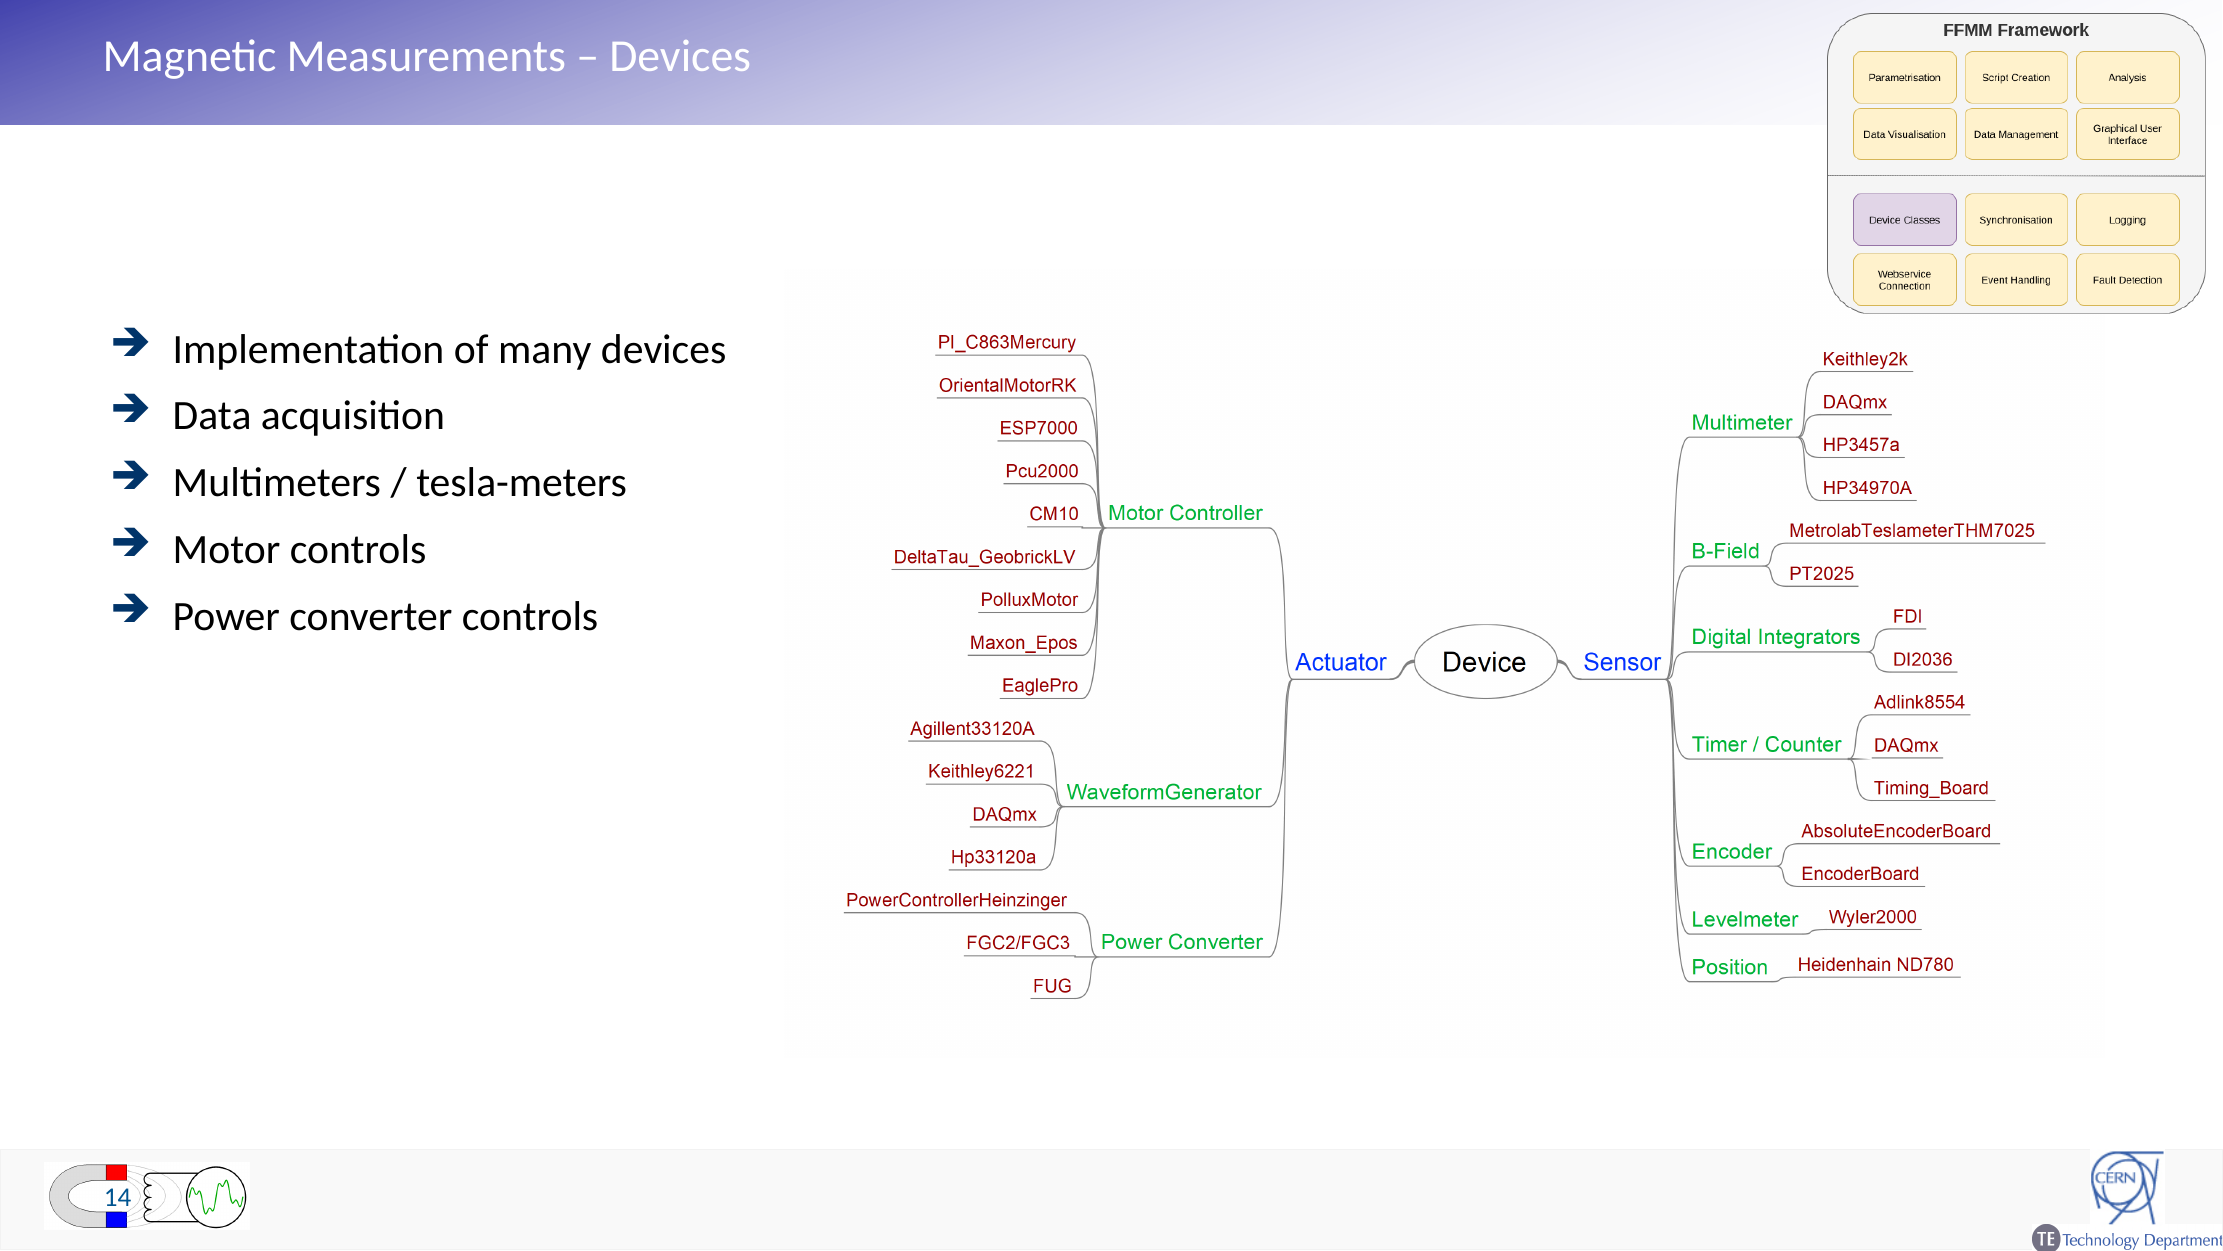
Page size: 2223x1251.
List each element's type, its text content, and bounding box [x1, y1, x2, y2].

title Magnetic Measurements – Devices [94, 0, 1528, 107]
list Implementation of many devices Data acquisition Multimeters / tesla-meters Motor controls Power converter controls [94, 153, 2112, 815]
picture [44, 1162, 250, 1230]
picture [784, 815, 2105, 1058]
picture [2032, 1149, 2223, 1251]
picture [1827, 13, 2206, 314]
